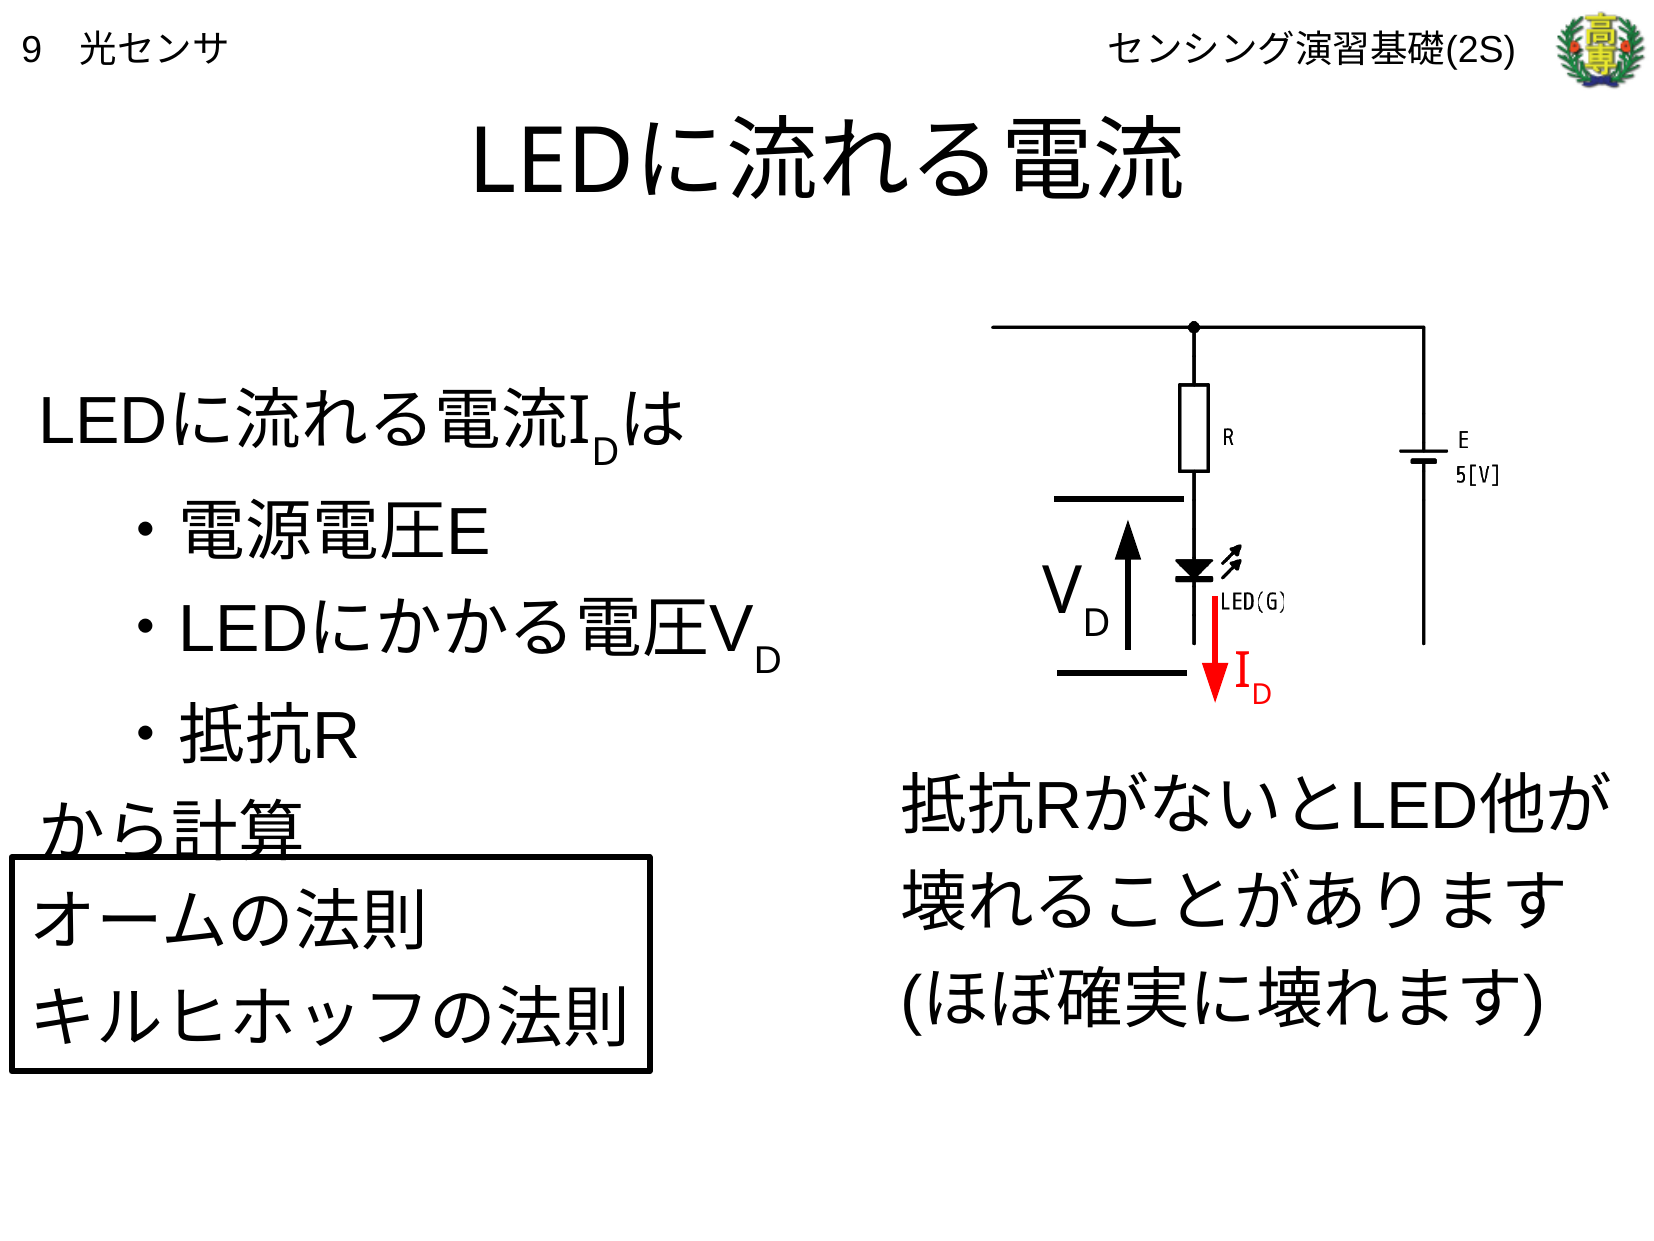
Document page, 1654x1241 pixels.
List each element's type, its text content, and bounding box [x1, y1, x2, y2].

text_box 抵抗RがないとLED他が壊れることがあります (ほぼ確実に壊れます) [885, 744, 1630, 1016]
text_box オームの法則 キルヒホッフの法則 [11, 857, 650, 1052]
text_box VD [1027, 535, 1137, 662]
text_box ID [1234, 634, 1332, 706]
text_box センシング演習基礎(2S) [1077, 11, 1531, 75]
title LEDに流れる電流 [82, 49, 1571, 257]
picture [915, 259, 1556, 721]
text_box LEDに流れる電流IDは ・電源電圧E ・LEDにかかる電圧VD ・抵抗R から計算 [23, 358, 910, 823]
text_box 9 光センサ [6, 11, 923, 75]
picture [1553, 2, 1650, 99]
